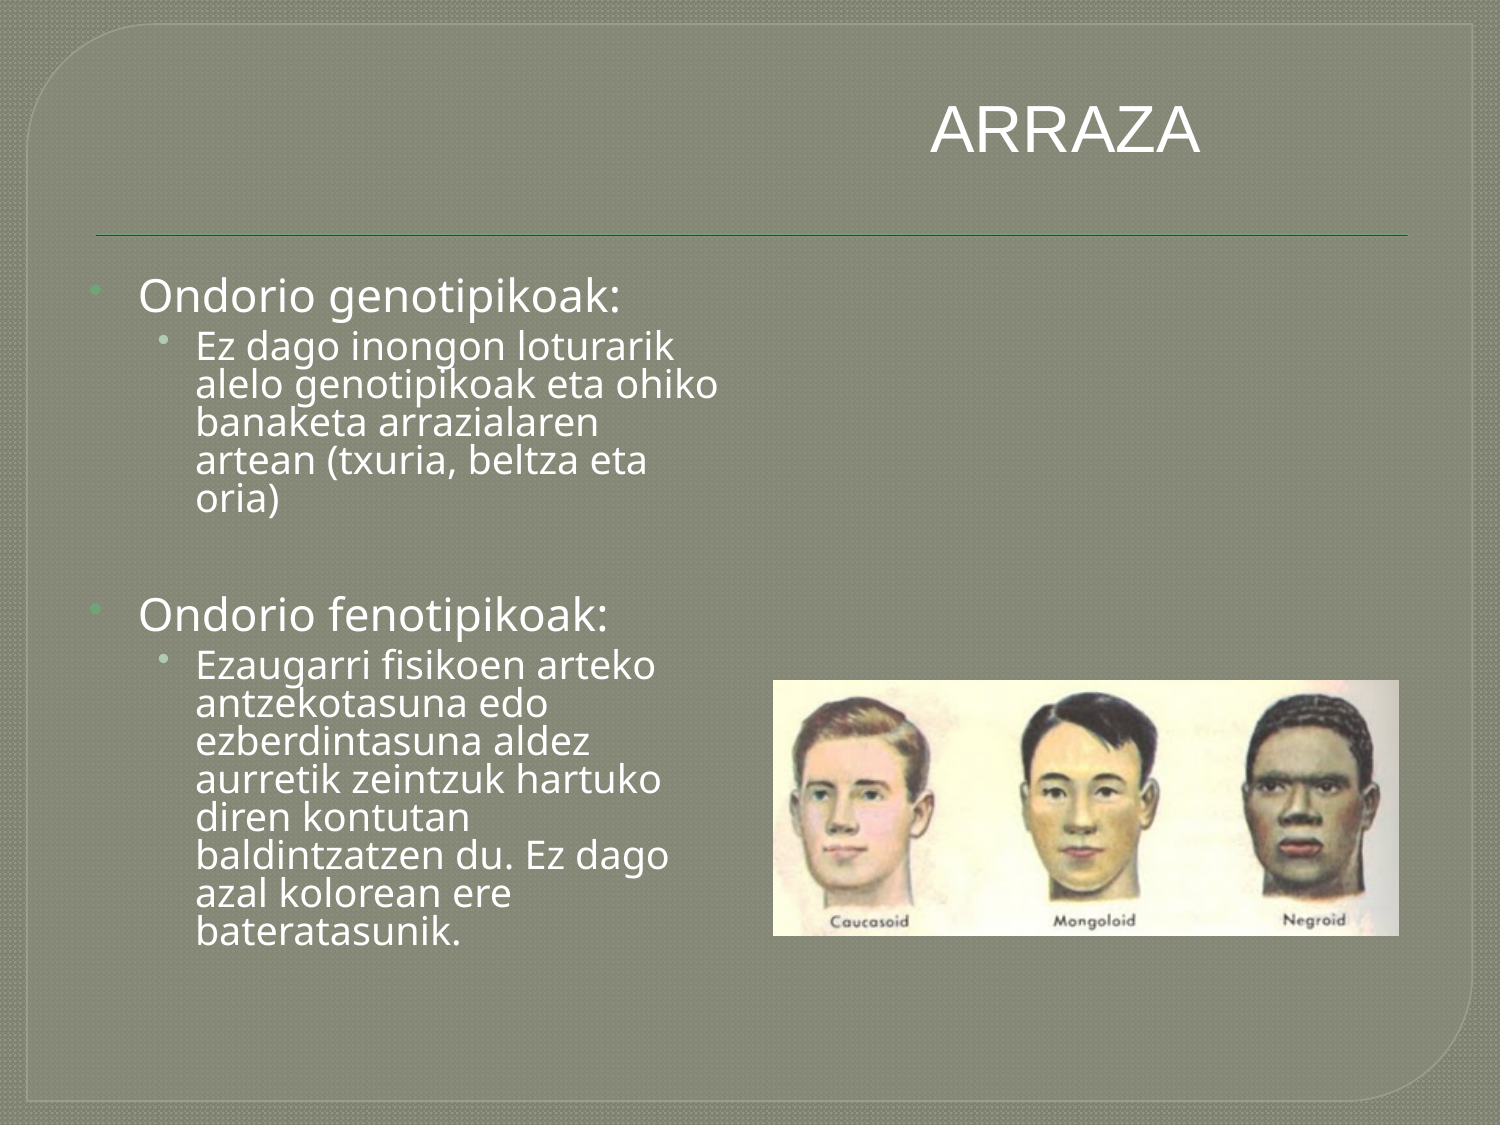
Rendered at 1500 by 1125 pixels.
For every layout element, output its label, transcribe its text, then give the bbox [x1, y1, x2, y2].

picture [0, 0, 1500, 1125]
text_box ARRAZA [915, 78, 1459, 173]
list Ondorio genotipikoak: Ez dago inongon loturarik alelo genotipikoak eta ohiko banaketa arrazialaren artean (txuria, beltza eta oria) Ondorio fenotipikoak: Ezaugarri fisikoen arteko antzekotasuna edo ezberdintasuna aldez aurretik zeintzuk hartuko diren kontutan baldintzatzen du. Ez dago azal kolorean ere bateratasunik. [75, 270, 738, 1013]
